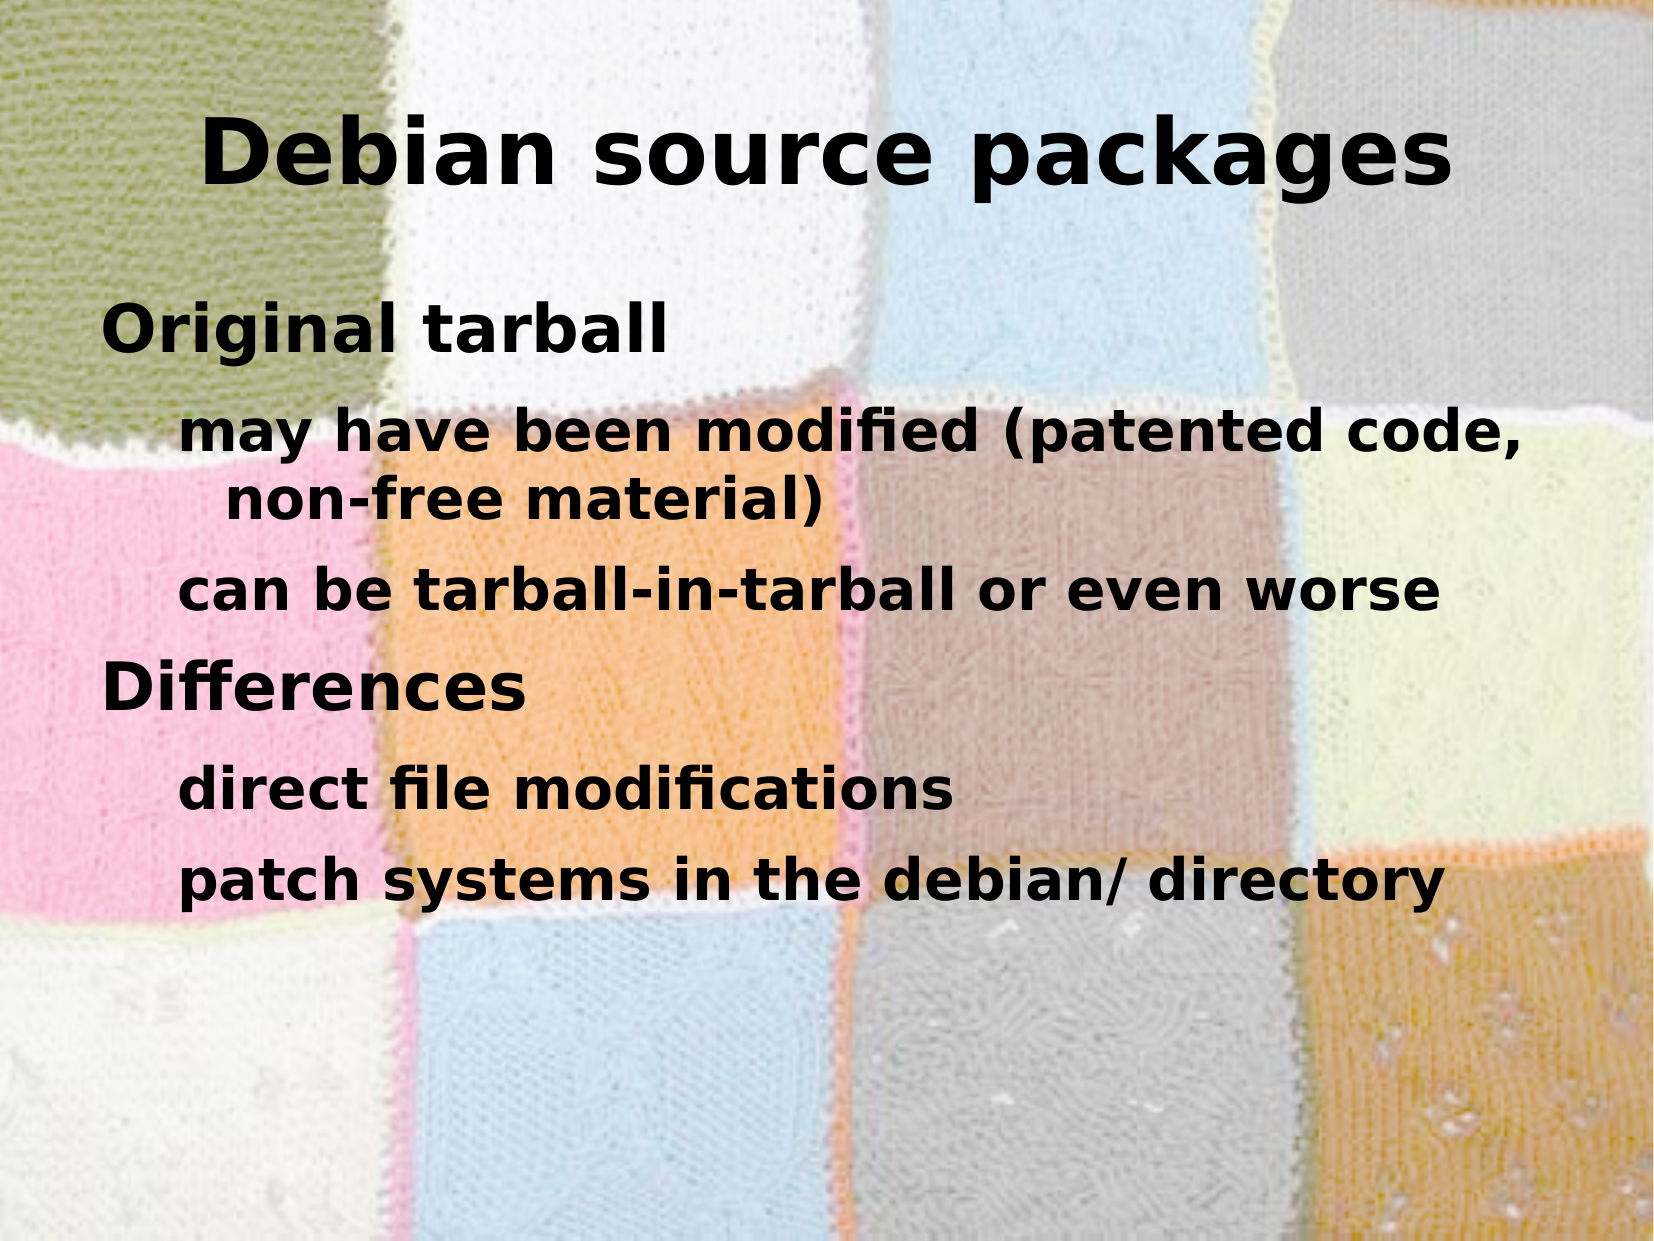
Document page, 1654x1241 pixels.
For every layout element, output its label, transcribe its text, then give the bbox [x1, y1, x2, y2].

title Debian source packages [82, 56, 1571, 250]
list Original tarball may have been modified (patented code, non-free material) can be tarball-in-tarball or even worse Differences direct file modifications patch systems in the debian/ directory [82, 290, 1571, 1094]
picture [0, 0, 1654, 1241]
